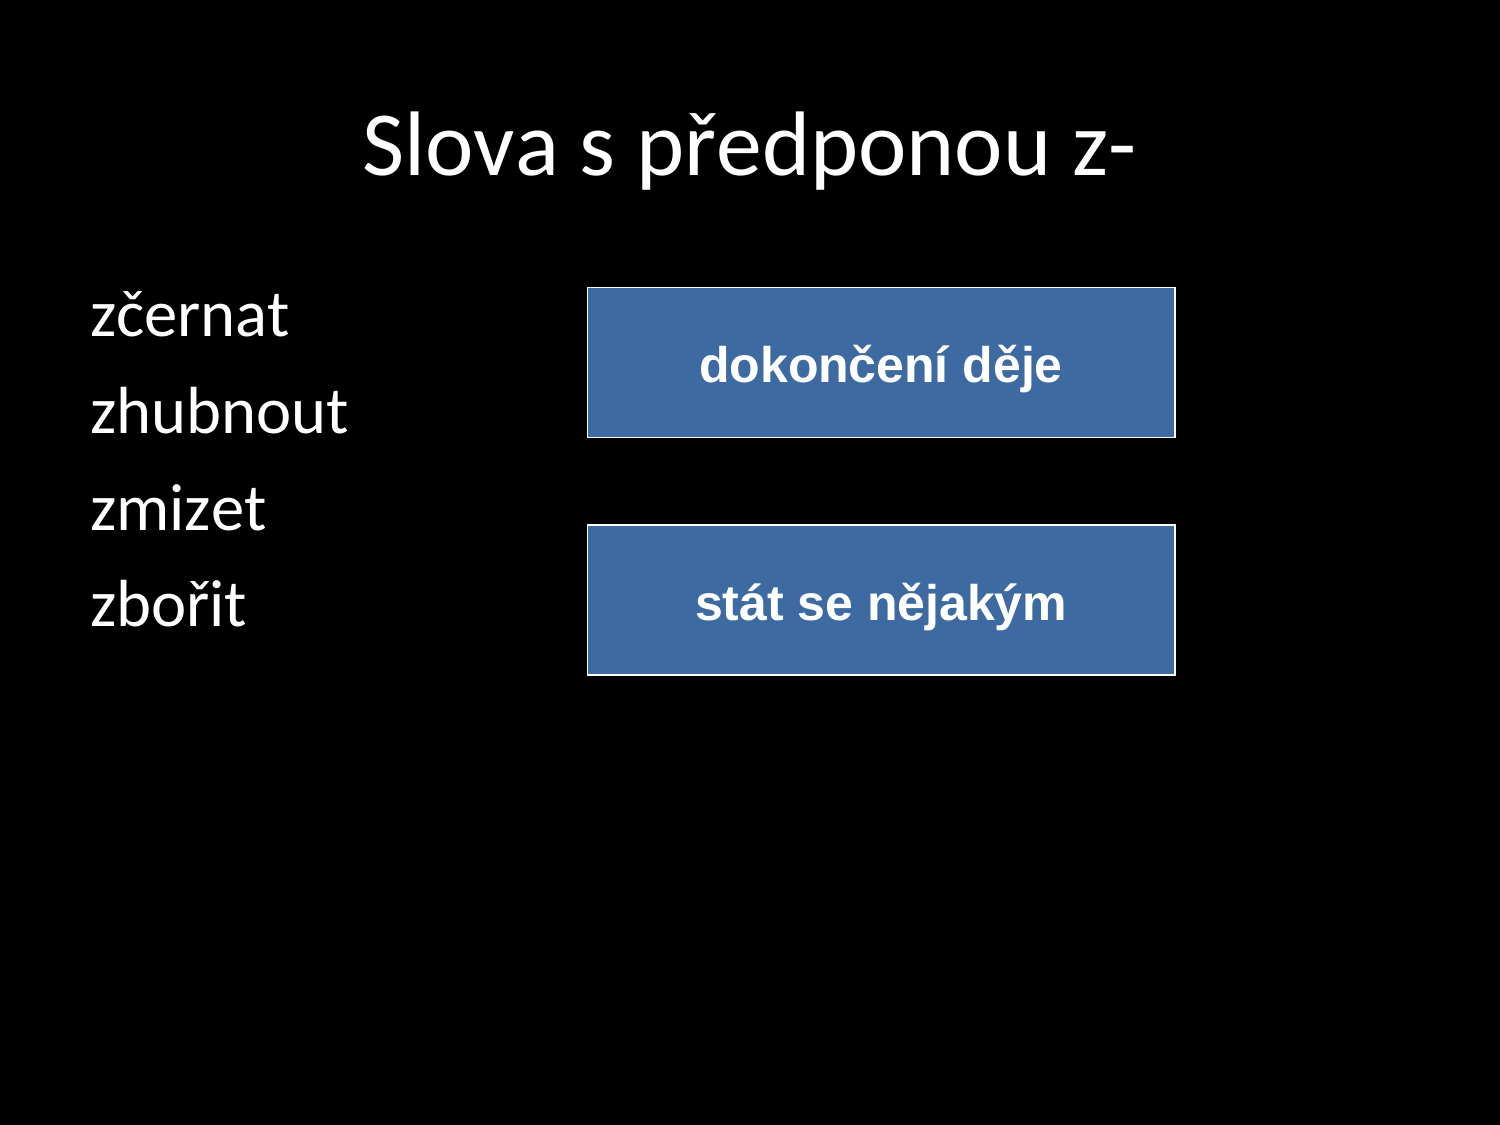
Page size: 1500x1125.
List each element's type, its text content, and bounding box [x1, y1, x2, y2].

text_box stát se nějakým [587, 525, 1175, 676]
list zčernat zhubnout zmizet zbořit [75, 262, 1426, 1006]
title Slova s předponou z- [75, 45, 1426, 233]
text_box dokončení děje [587, 287, 1175, 438]
